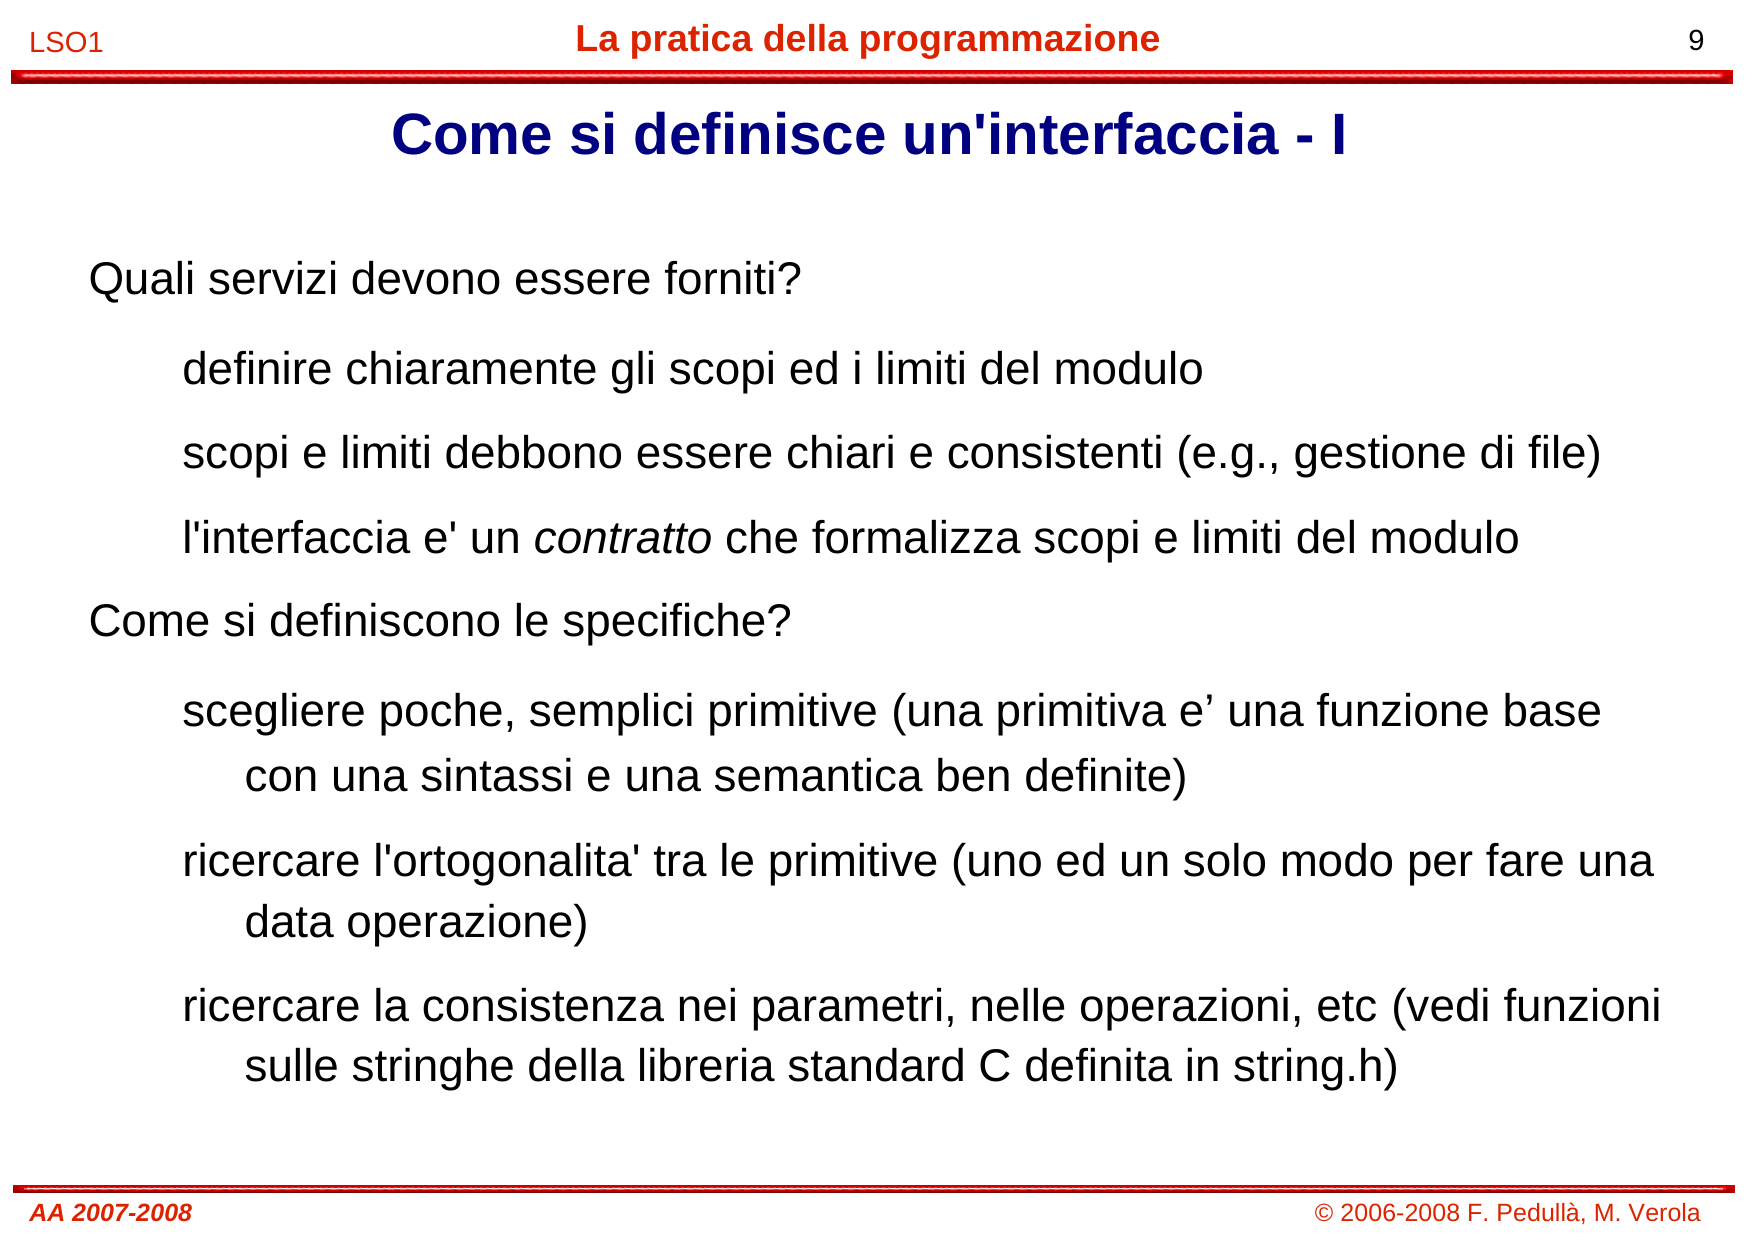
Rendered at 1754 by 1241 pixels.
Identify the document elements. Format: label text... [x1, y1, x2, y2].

picture [13, 1185, 1735, 1193]
picture [11, 70, 1733, 84]
text_box Come si definisce un'interfaccia - I [350, 98, 1390, 187]
list Quali servizi devono essere forniti? definire chiaramente gli scopi ed i limiti del modulo scopi e limiti debbono essere chiari e consistenti (e.g., gestione di file) l'interfaccia e' un contratto che formalizza scopi e limiti del modulo Come si definiscono le specifiche? scegliere poche, semplici primitive (una primitiva e’ una funzione base con una sintassi e una semantica ben definite) ricercare l'ortogonalita' tra le primitive (uno ed un solo modo per fare una data operazione) ricercare la consistenza nei parametri, nelle operazioni, etc (vedi funzioni sulle stringhe della libreria standard C definita in string.h) [88, 227, 1671, 1082]
